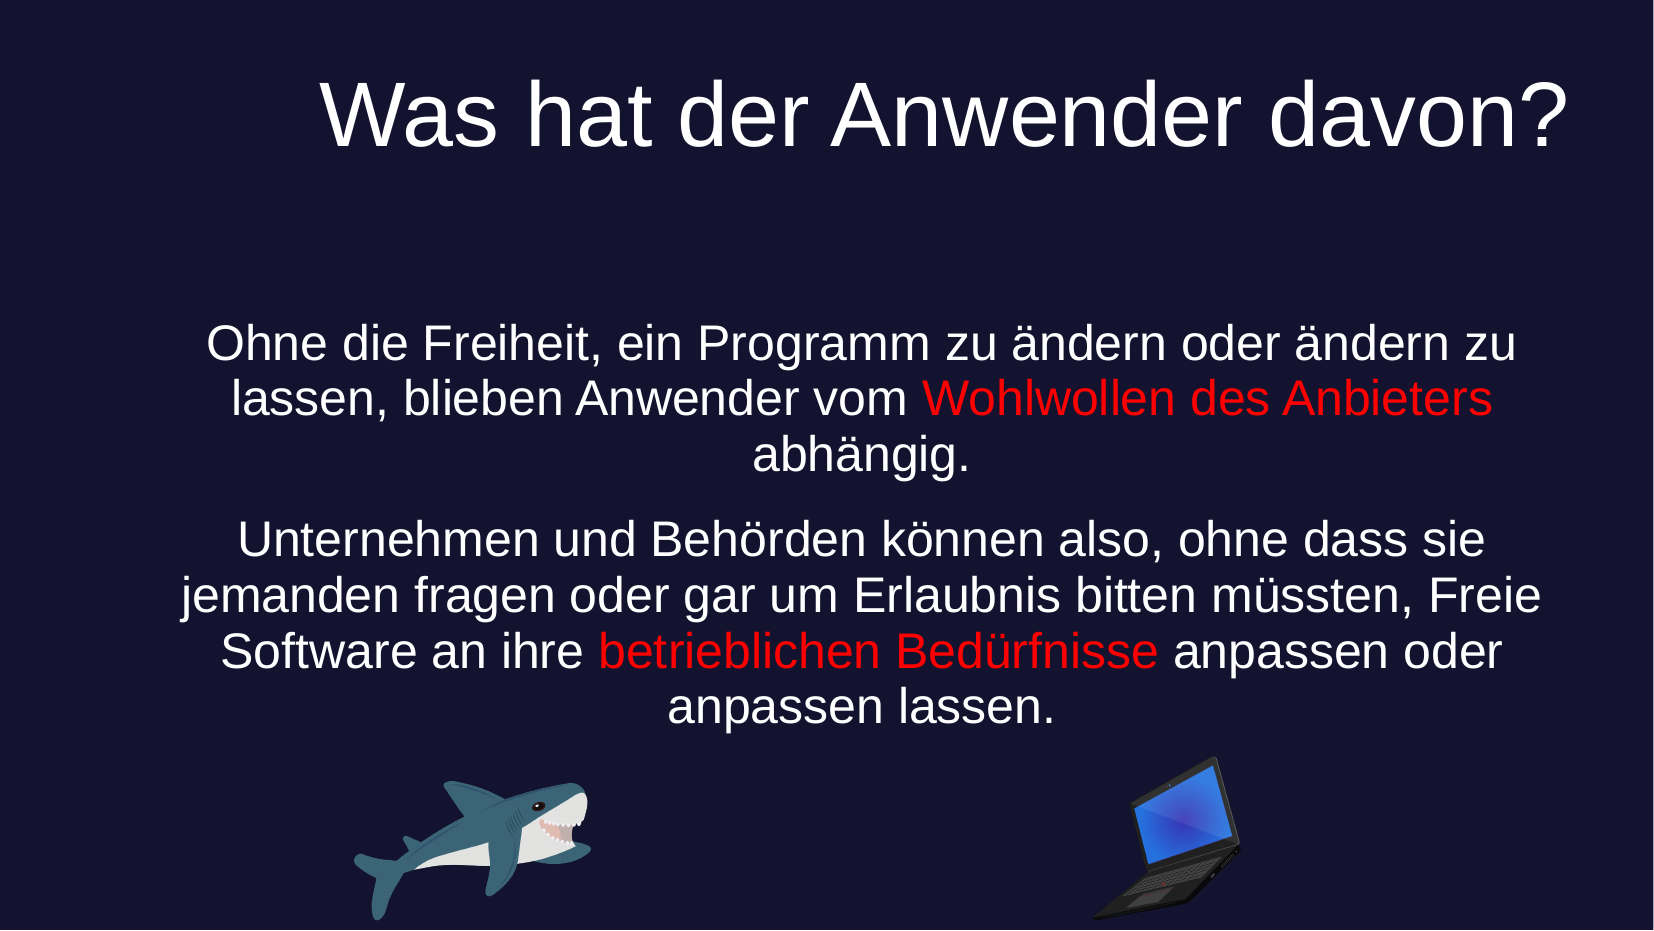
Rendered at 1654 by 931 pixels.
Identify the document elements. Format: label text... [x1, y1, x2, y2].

picture [354, 832, 591, 931]
picture [1092, 832, 1241, 920]
title Was hat der Anwender davon? [82, 37, 1571, 193]
list Ohne die Freiheit, ein Programm zu ändern oder ändern zu lassen, blieben Anwender vom Wohlwollen des Anbieters abhängig. Unternehmen und Behörden können also, ohne dass sie jemanden fragen oder gar um Erlaubnis bitten müssten, Freie Software an ihre betrieblichen Bedürfnisse anpassen oder anpassen lassen. [82, 217, 1571, 832]
